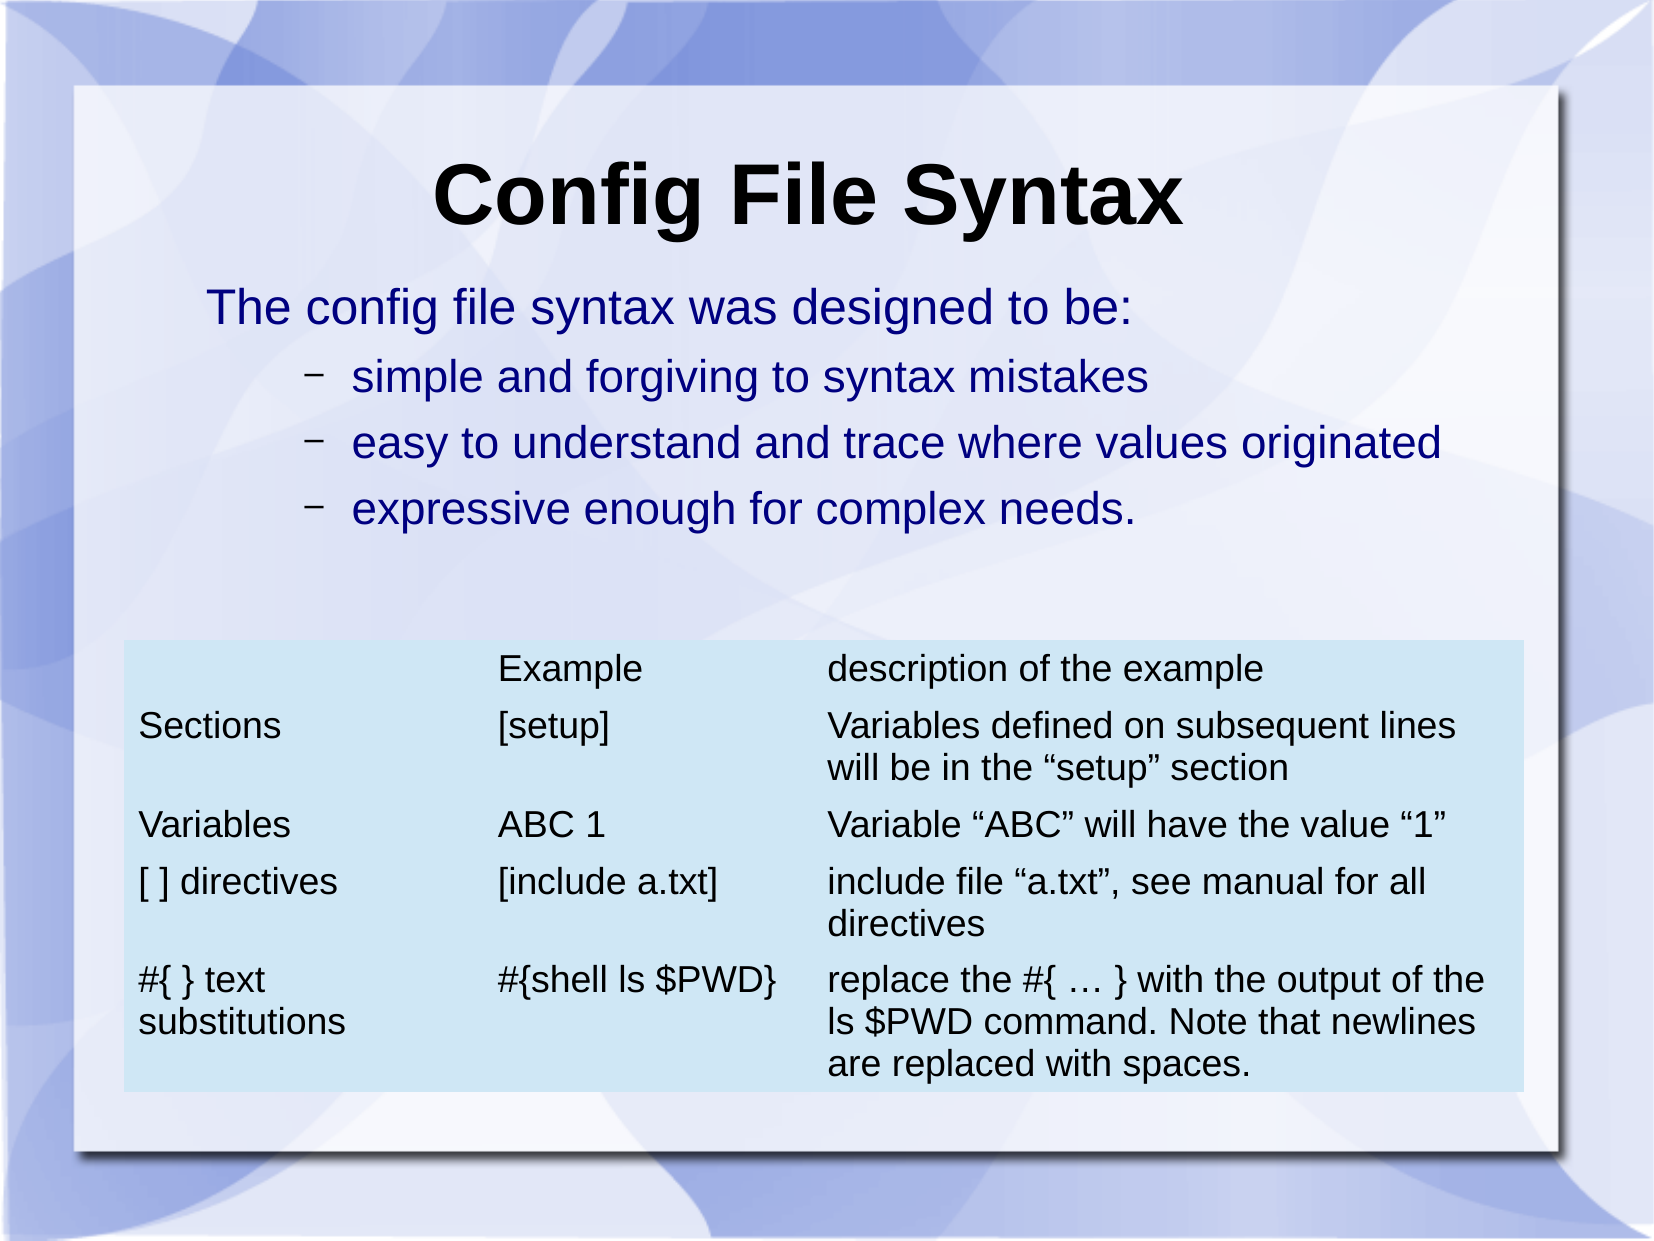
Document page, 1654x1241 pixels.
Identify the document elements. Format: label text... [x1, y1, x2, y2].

table_header Example [483, 640, 813, 697]
table_cell include file “a.txt”, see manual for all directives [813, 853, 1524, 951]
table_cell [ ] directives [124, 853, 483, 951]
table_cell Sections [124, 697, 483, 796]
table_cell [setup] [483, 697, 813, 796]
table_cell Variable “ABC” will have the value “1” [813, 796, 1524, 853]
picture [0, 0, 1654, 1241]
table_cell replace the #{ … } with the output of the ls $PWD command. Note that newlines are replaced with spaces. [813, 951, 1524, 1092]
table_header description of the example [813, 640, 1524, 697]
title Config File Syntax [82, 90, 1536, 298]
list The config file syntax was designed to be: simple and forgiving to syntax mistakes easy to understand and trace where values originated expressive enough for complex needs. [135, 279, 1494, 631]
table_header [124, 640, 483, 697]
table_cell Variables [124, 796, 483, 853]
table_cell #{ } text substitutions [124, 951, 483, 1092]
table_cell ABC 1 [483, 796, 813, 853]
table_cell [include a.txt] [483, 853, 813, 951]
table_cell Variables defined on subsequent lines will be in the “setup” section [813, 697, 1524, 796]
table_cell #{shell ls $PWD} [483, 951, 813, 1092]
